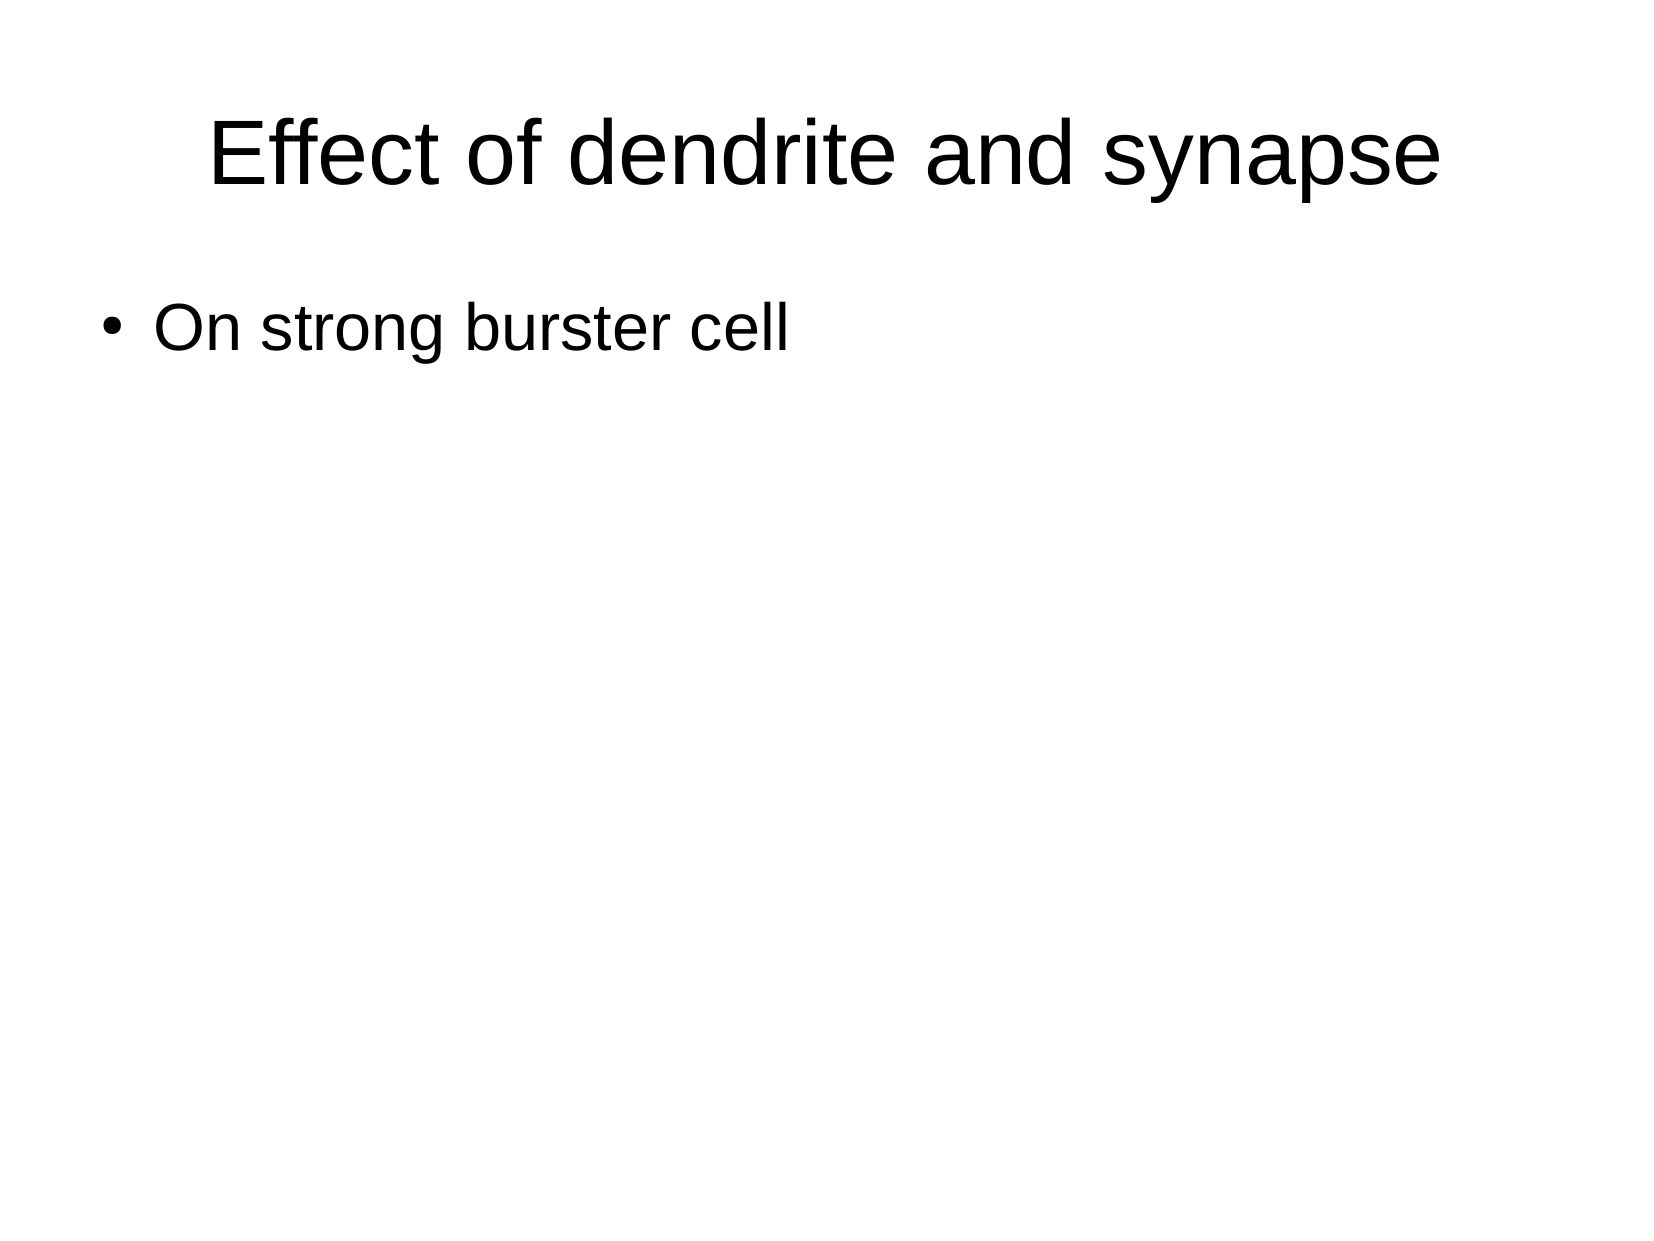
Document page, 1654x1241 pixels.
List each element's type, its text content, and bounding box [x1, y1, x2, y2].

title Effect of dendrite and synapse [82, 49, 1571, 257]
list On strong burster cell [82, 290, 809, 1010]
